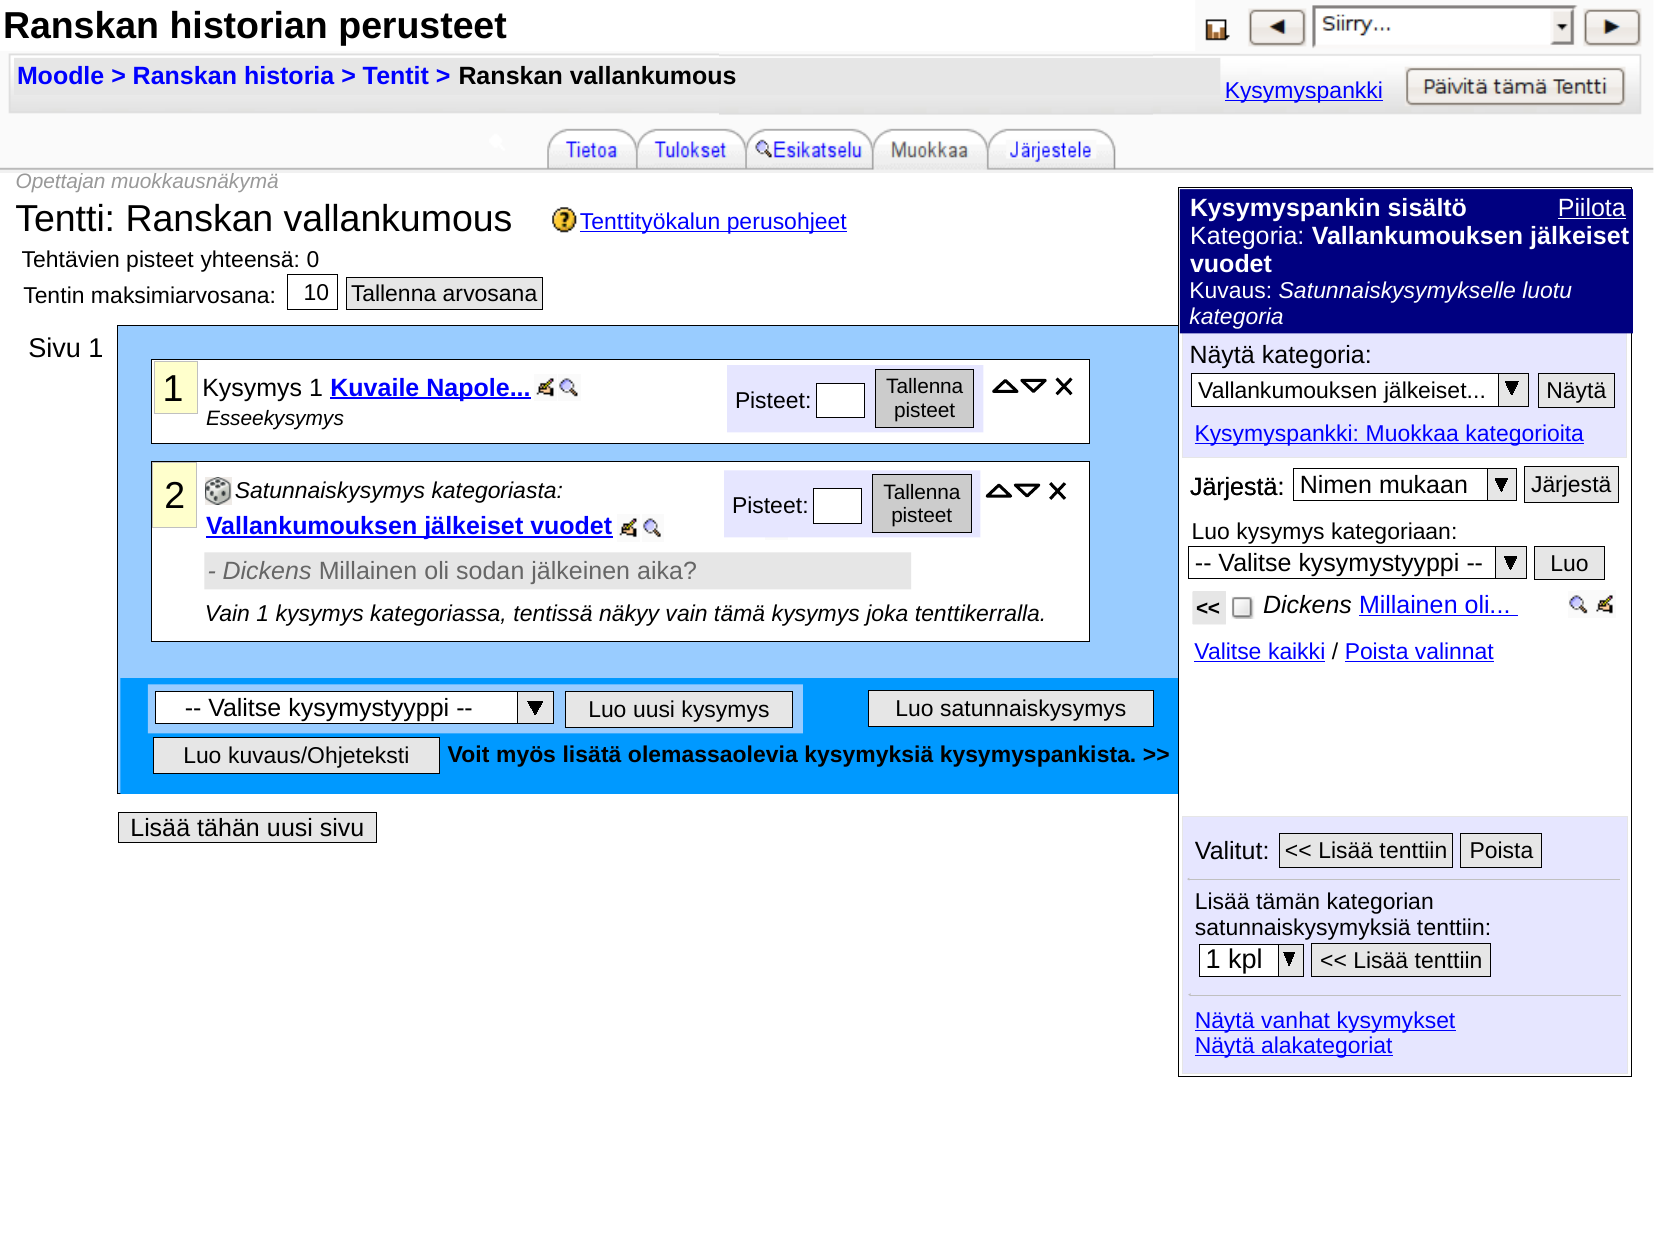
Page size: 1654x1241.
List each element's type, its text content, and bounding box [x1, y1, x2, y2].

text_box Tehtävien pisteet yhteensä: 0 [18, 242, 323, 277]
text_box Luo uusi kysymys [565, 691, 793, 728]
picture [534, 374, 557, 401]
text_box Vain 1 kysymys kategoriassa, tentissä näkyy vain tämä kysymys joka tenttikerralla. [202, 595, 1051, 632]
text_box Tallenna arvosana [346, 277, 543, 310]
text_box Kysymys 1 Kuvaile Napole... [199, 368, 560, 407]
text_box - Dickens Millainen oli sodan jälkeinen aika? [204, 552, 912, 590]
text_box Luo [1534, 546, 1605, 580]
text_box 10 [287, 274, 338, 310]
text_box 1 kpl [1202, 945, 1371, 979]
text_box Valitut: [1192, 831, 1274, 869]
text_box Moodle > Ranskan historia > Tentit > Ranskan vallankumous [14, 57, 1221, 95]
text_box Nimen mukaan [1293, 468, 1487, 501]
picture [1568, 590, 1616, 618]
text_box 1 [159, 415, 187, 421]
text_box Kysymyspankin sisältö Piilota Kategoria: Vallankumouksen jälkeiset vuodet Kuvaus: Satunnaiskysymykselle luotu kategoria [1179, 189, 1633, 334]
text_box [117, 187, 1632, 1077]
text_box Esseekysymys [203, 402, 348, 435]
text_box 2 [152, 462, 197, 528]
text_box Järjestä: [1187, 468, 1295, 506]
picture [0, 0, 1654, 173]
text_box Vallankumouksen jälkeiset... [1195, 373, 1491, 409]
text_box Sivu 1 [25, 328, 107, 369]
picture [1231, 596, 1255, 619]
text_box << Lisää tenttiin [1279, 833, 1453, 868]
text_box Satunnaiskysymys kategoriasta: [231, 473, 567, 508]
text_box Pisteet: [729, 488, 813, 524]
text_box Tenttityökalun perusohjeet [577, 204, 851, 239]
picture [551, 206, 578, 234]
text_box Vallankumouksen jälkeiset vuodet [203, 507, 651, 545]
text_box Lisää tämän kategorian satunnaiskysymyksiä tenttiin: [1192, 884, 1495, 945]
text_box Pisteet: [732, 383, 840, 419]
picture [205, 477, 232, 505]
text_box Ranskan historian perusteet [0, 0, 1196, 52]
text_box Luo kuvaus/Ohjeteksti [153, 737, 440, 774]
picture [558, 374, 581, 402]
text_box Tentin maksimiarvosana: [20, 278, 280, 313]
text_box Lisää tähän uusi sivu [118, 812, 377, 843]
text_box -- Valitse kysymystyyppi -- [155, 691, 517, 724]
text_box Dickens Millainen oli... [1260, 586, 1578, 624]
text_box Tentti: Ranskan vallankumous [12, 193, 516, 245]
text_box Luo satunnaiskysymys [868, 690, 1154, 727]
text_box Poista [1460, 833, 1542, 868]
text_box -- Valitse kysymystyyppi -- [1188, 546, 1495, 579]
text_box Valitse kaikki / Poista valinnat [1191, 634, 1498, 669]
text_box << [1193, 591, 1226, 625]
text_box Tallenna pisteet [872, 474, 972, 533]
text_box << Lisää tenttiin [1311, 945, 1491, 977]
text_box Tallenna pisteet [875, 369, 974, 428]
text_box Näytä [1538, 373, 1615, 408]
text_box Näytä kategoria: [1186, 335, 1556, 373]
text_box Näytä vanhat kysymykset Näytä alakategoriat [1191, 1003, 1459, 1064]
text_box Kysymyspankki [1221, 73, 1386, 108]
text_box 1 [159, 363, 187, 415]
text_box Voit myös lisätä olemassaolevia kysymyksiä kysymyspankista. >> [444, 737, 1170, 773]
text_box Kysymyspankki: Muokkaa kategorioita [1191, 416, 1588, 451]
text_box Luo kysymys kategoriaan: [1188, 513, 1461, 546]
text_box Järjestä [1524, 466, 1619, 503]
picture [617, 514, 640, 542]
picture [642, 514, 664, 542]
text_box Opettajan muokkausnäkymä [12, 173, 282, 198]
